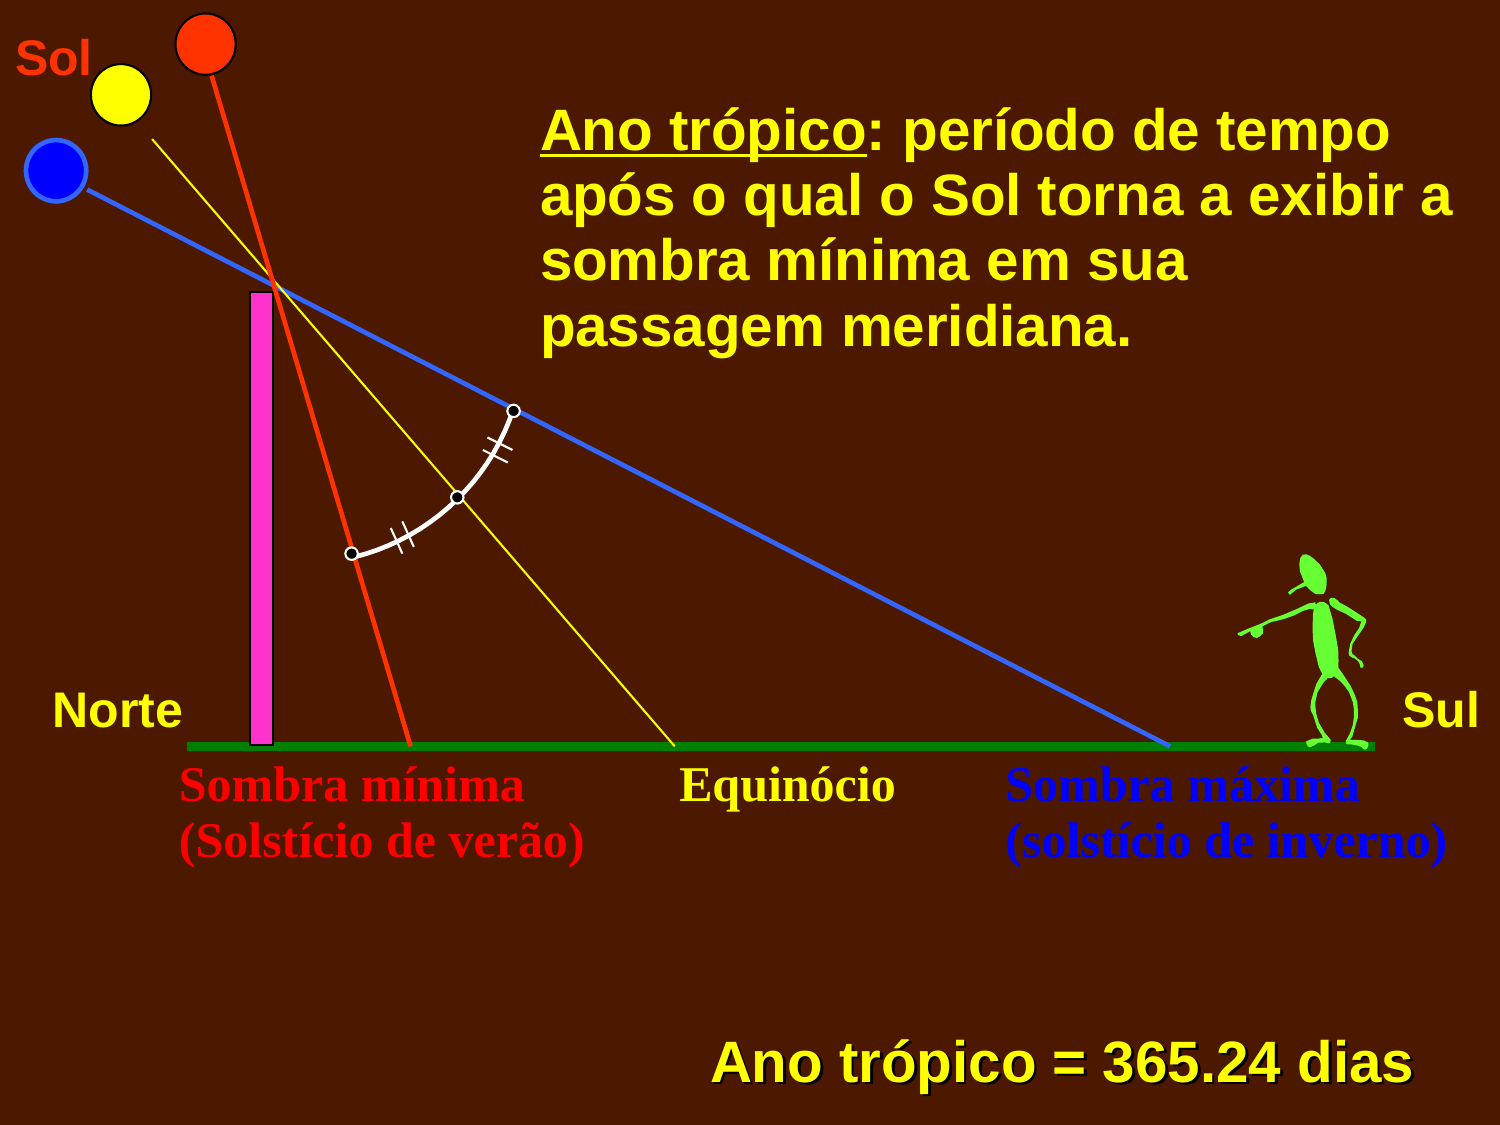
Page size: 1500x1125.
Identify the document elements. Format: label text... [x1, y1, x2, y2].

text_box [1287, 554, 1327, 595]
text_box [1237, 597, 1369, 750]
title Ano trópico: período de tempo após o qual o Sol torna a exibir a sombra mínima em sua passagem meridiana. [524, 70, 1500, 387]
text_box Sul [1387, 674, 1496, 746]
text_box [451, 491, 464, 504]
text_box [507, 404, 520, 418]
text_box Equinócio [664, 750, 911, 831]
text_box [90, 64, 152, 126]
text_box [175, 13, 236, 75]
text_box [345, 547, 358, 560]
text_box Ano trópico = 365.24 dias [637, 1021, 1488, 1103]
text_box [25, 140, 87, 202]
text_box Norte [37, 674, 199, 746]
text_box Sombra mínima (Solstício de verão) [164, 750, 601, 896]
text_box Sol [0, 22, 109, 94]
text_box Sombra máxima (solstício de inverno) [990, 750, 1463, 896]
text_box [250, 291, 273, 746]
